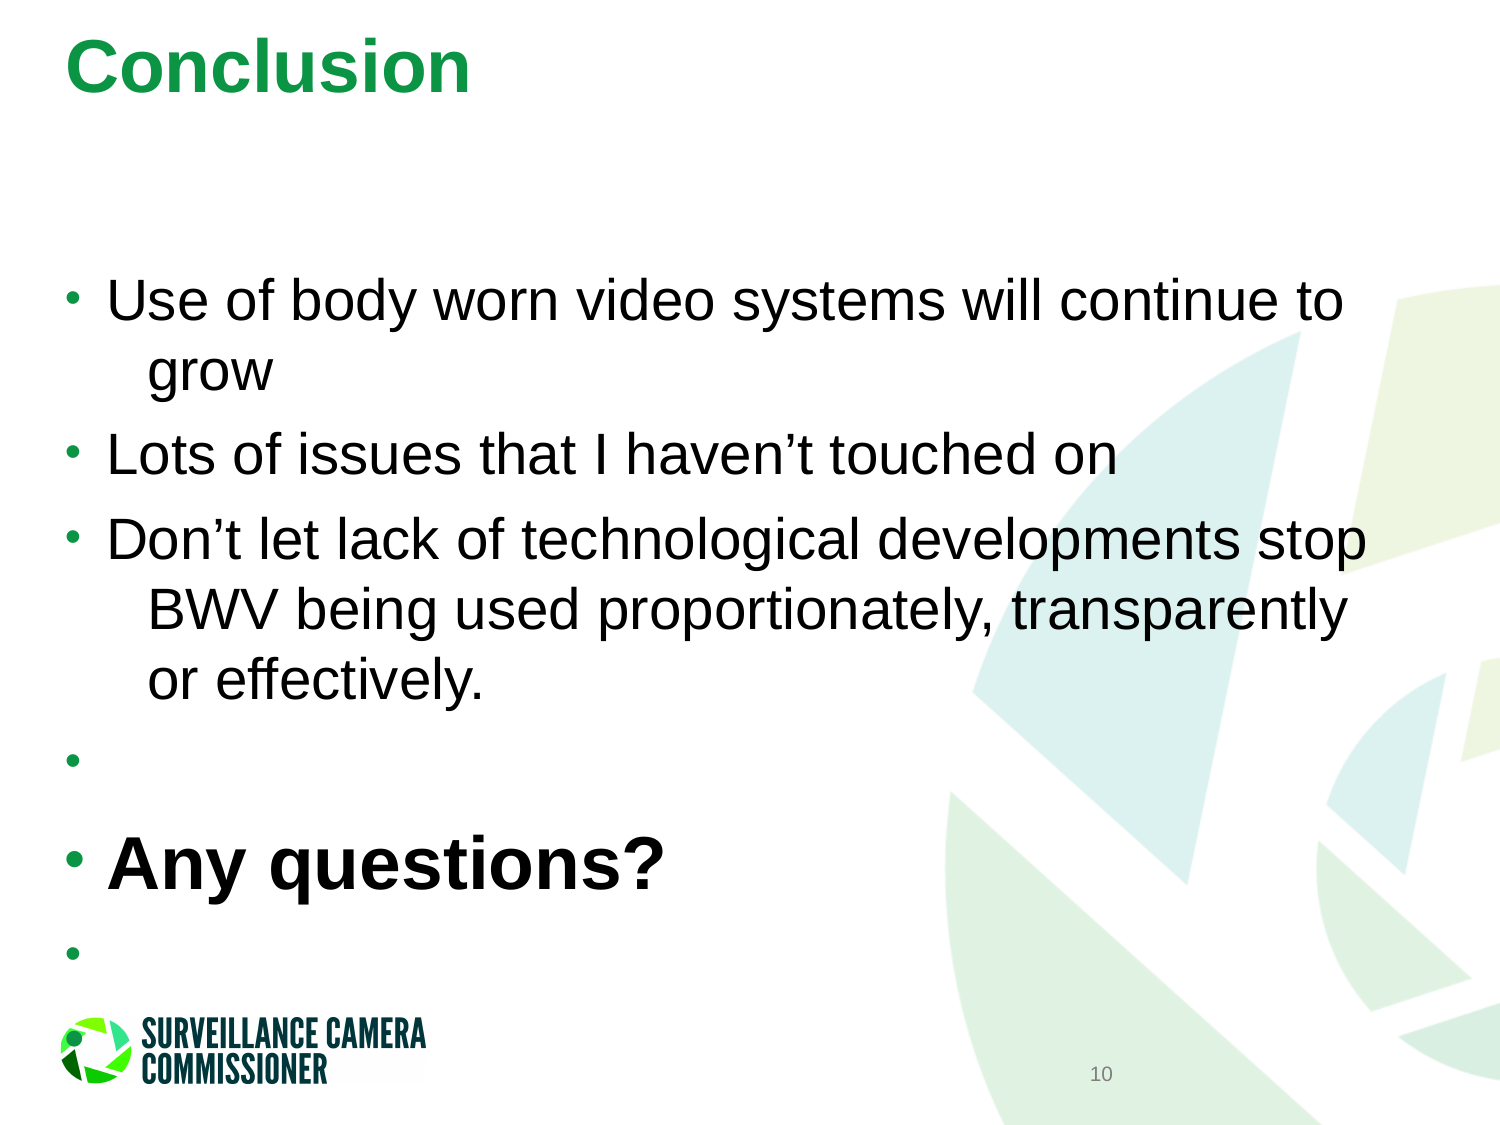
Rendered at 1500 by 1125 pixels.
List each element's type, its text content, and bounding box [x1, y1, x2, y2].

title Conclusion [0, 0, 1500, 221]
text_box 10 [1074, 1042, 1426, 1103]
list Use of body worn video systems will continue to grow Lots of issues that I haven’t touched on Don’t let lack of technological developments stop BWV being used proportionately, transparently or effectively. Any questions? [64, 262, 1415, 988]
